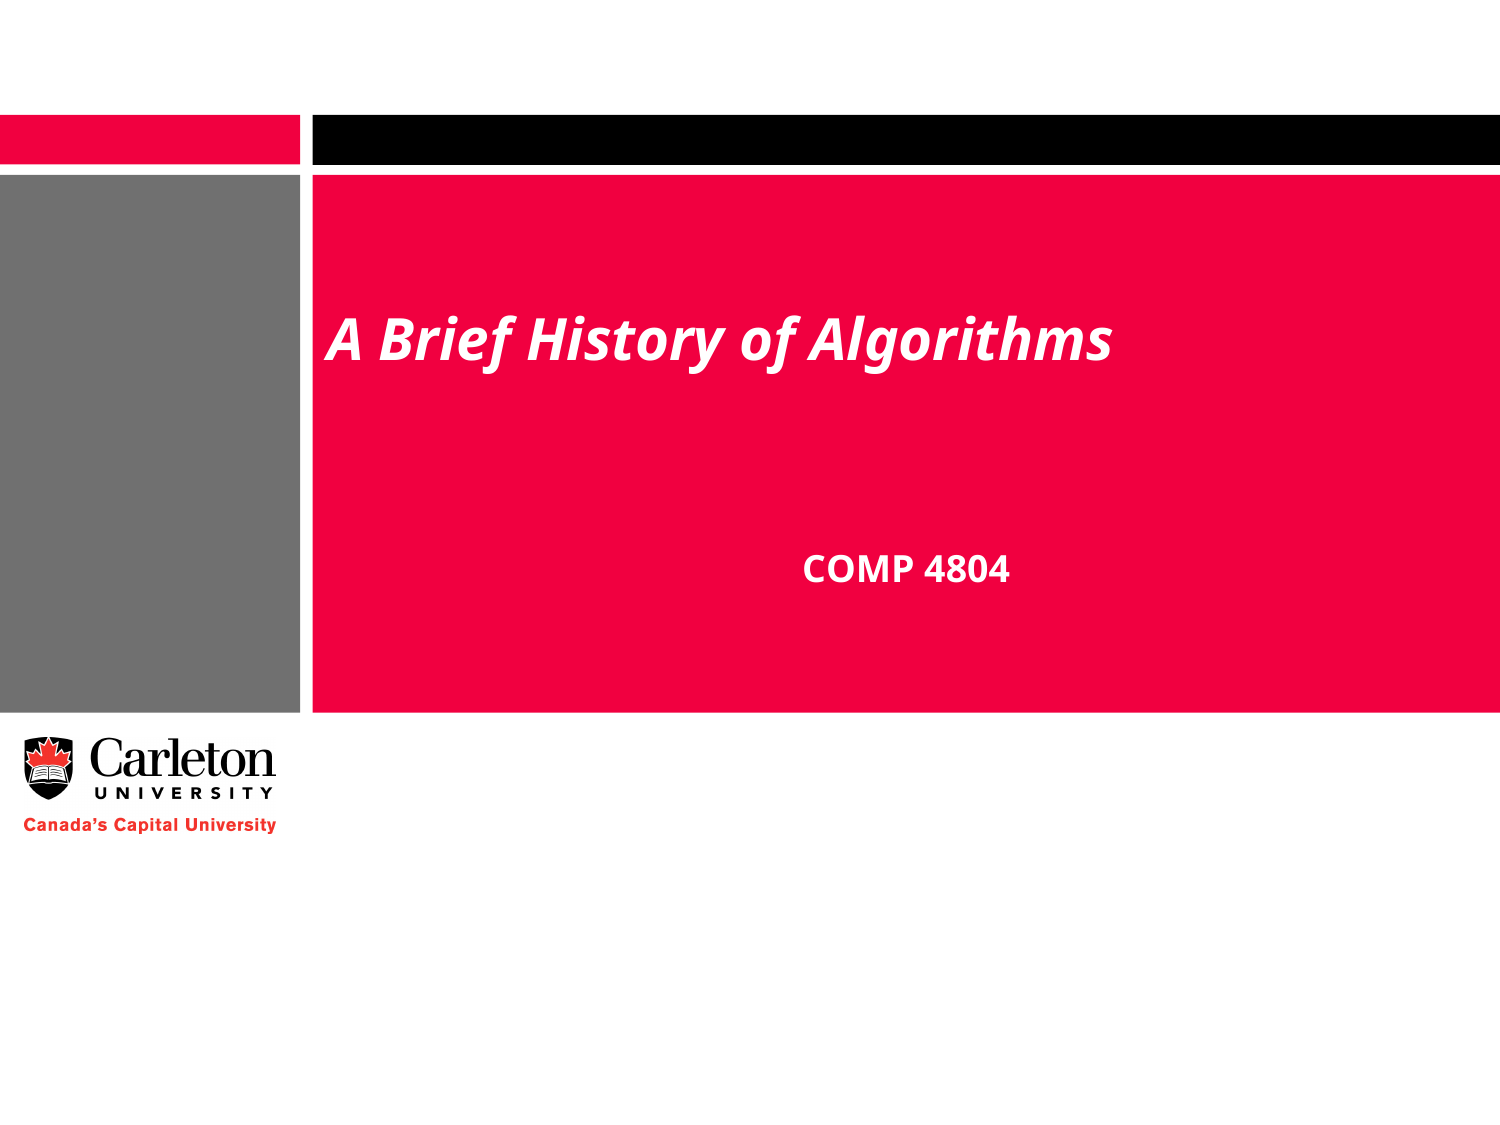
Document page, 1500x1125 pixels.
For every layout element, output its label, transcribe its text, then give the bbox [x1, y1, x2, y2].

subtitle COMP 4804 [312, 524, 1500, 713]
title A Brief History of Algorithms [312, 174, 1500, 501]
picture [24, 737, 276, 834]
